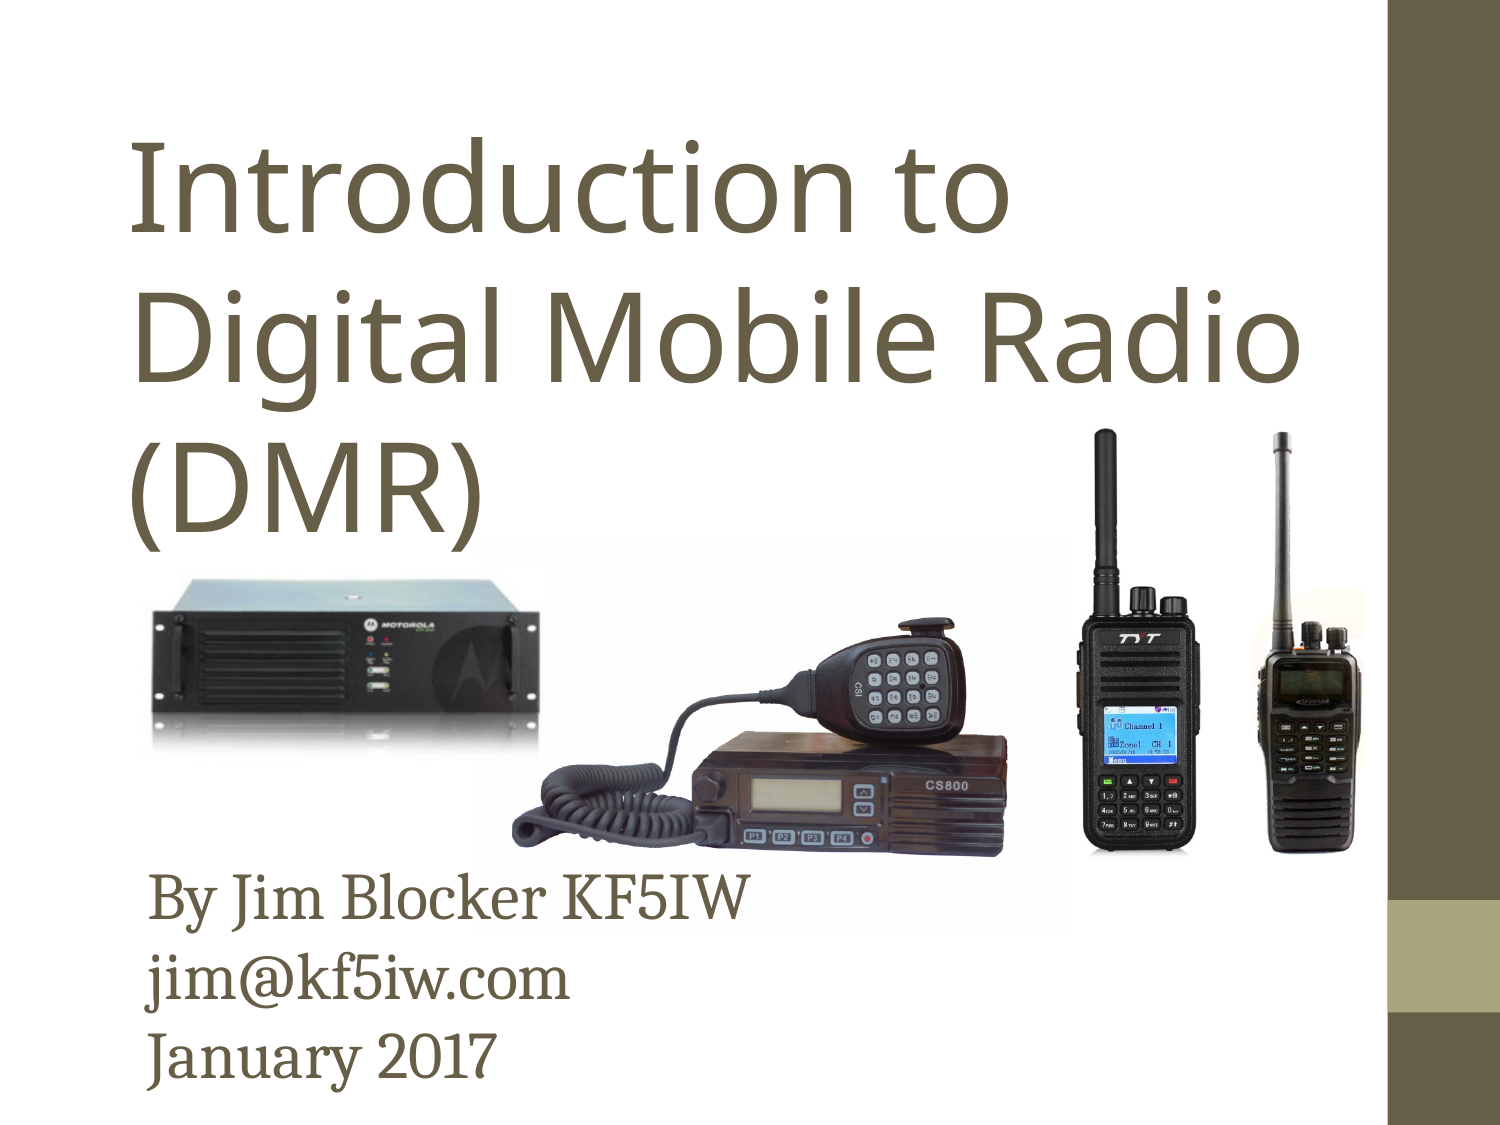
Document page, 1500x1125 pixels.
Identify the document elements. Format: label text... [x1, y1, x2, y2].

subtitle By Jim Blocker KF5IW jim@kf5iw.com January 2017 [132, 845, 846, 1096]
picture [142, 419, 1206, 933]
picture [1250, 424, 1365, 859]
title Introduction to Digital Mobile Radio (DMR) [112, 99, 1350, 526]
